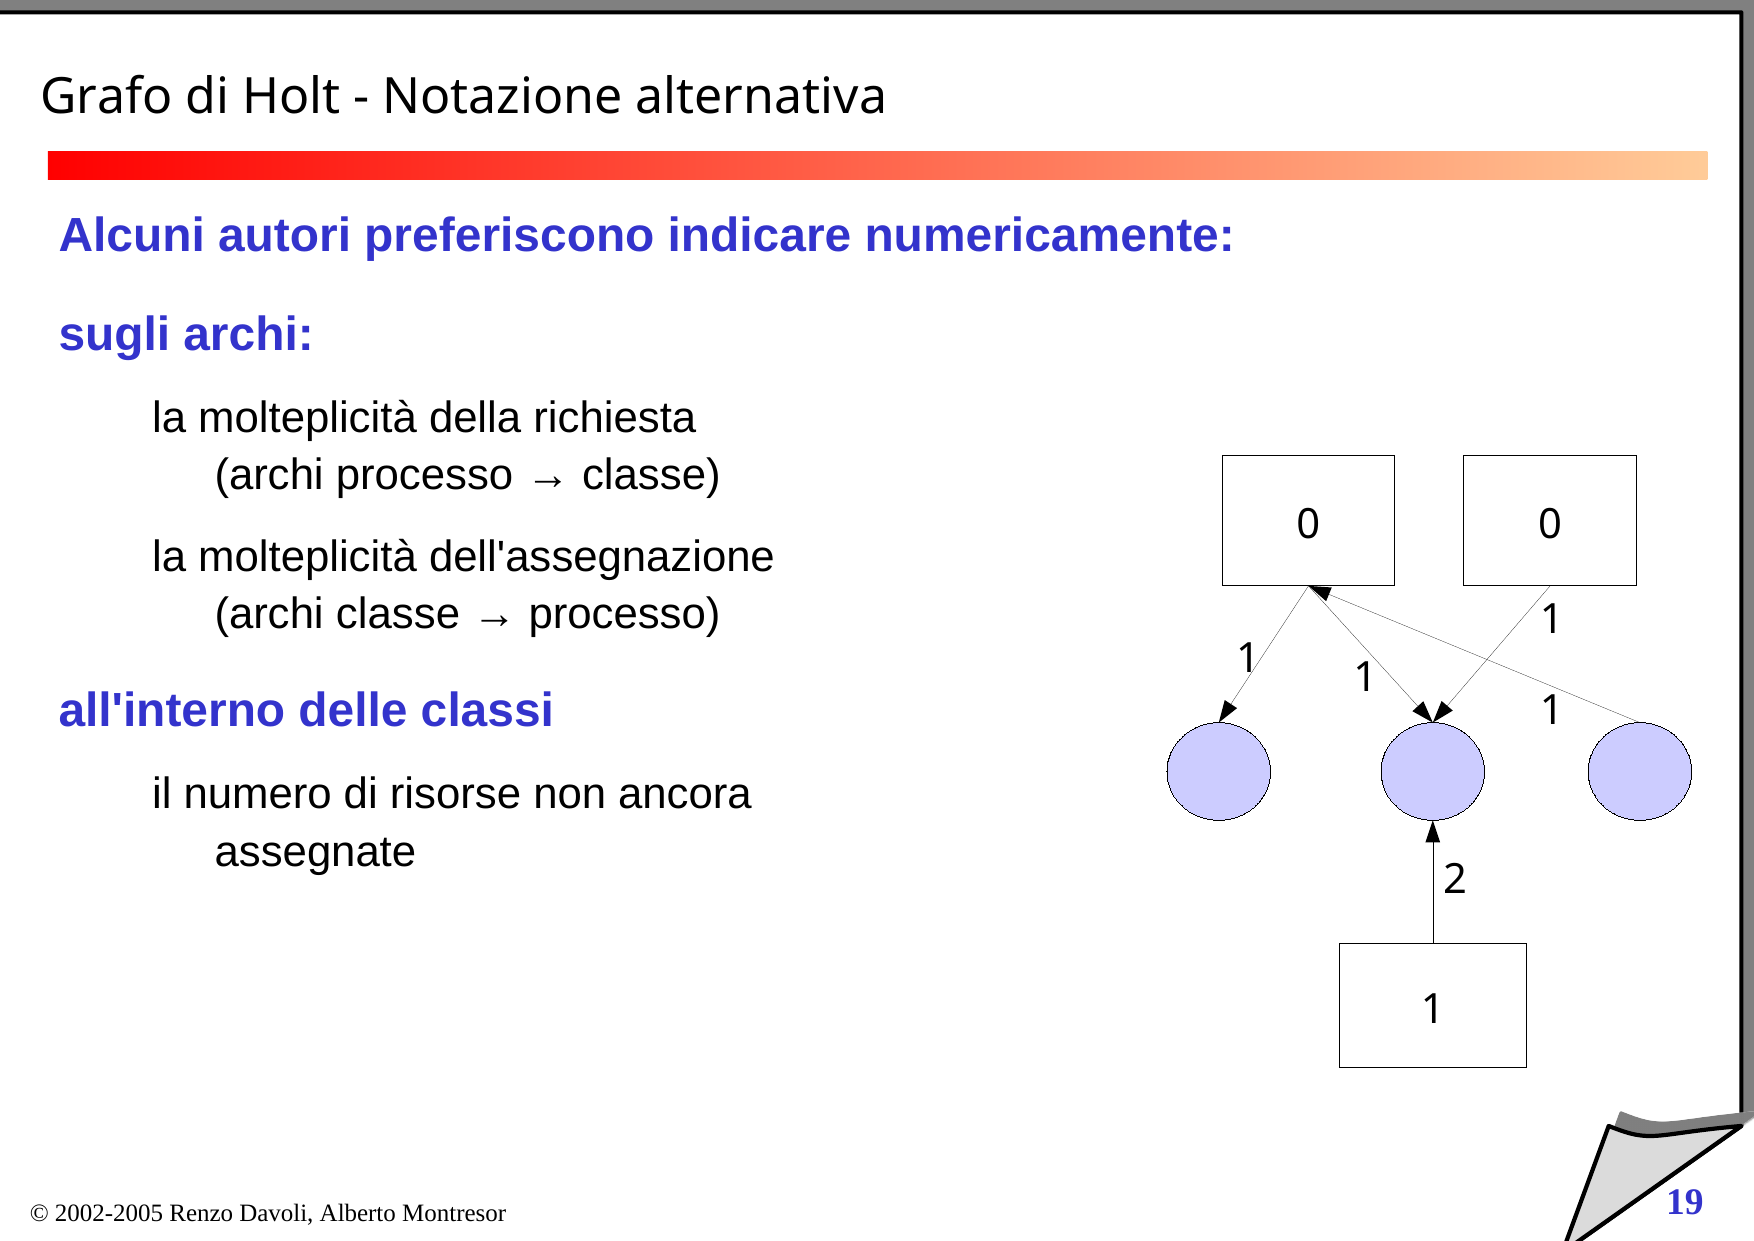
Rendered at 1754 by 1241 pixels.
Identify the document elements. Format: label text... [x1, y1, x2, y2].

text_box q [750, 152, 754, 179]
text_box 1 [1339, 944, 1527, 1068]
title Grafo di Holt - Notazione alternativa [40, 49, 1714, 144]
list Alcuni autori preferiscono indicare numericamente: sugli archi: la molteplicità della richiesta (archi processo → classe) la molteplicità dell'assegnazione (archi classe → processo) all'interno delle classi il numero di risorse non ancora assegnate [58, 206, 1696, 944]
